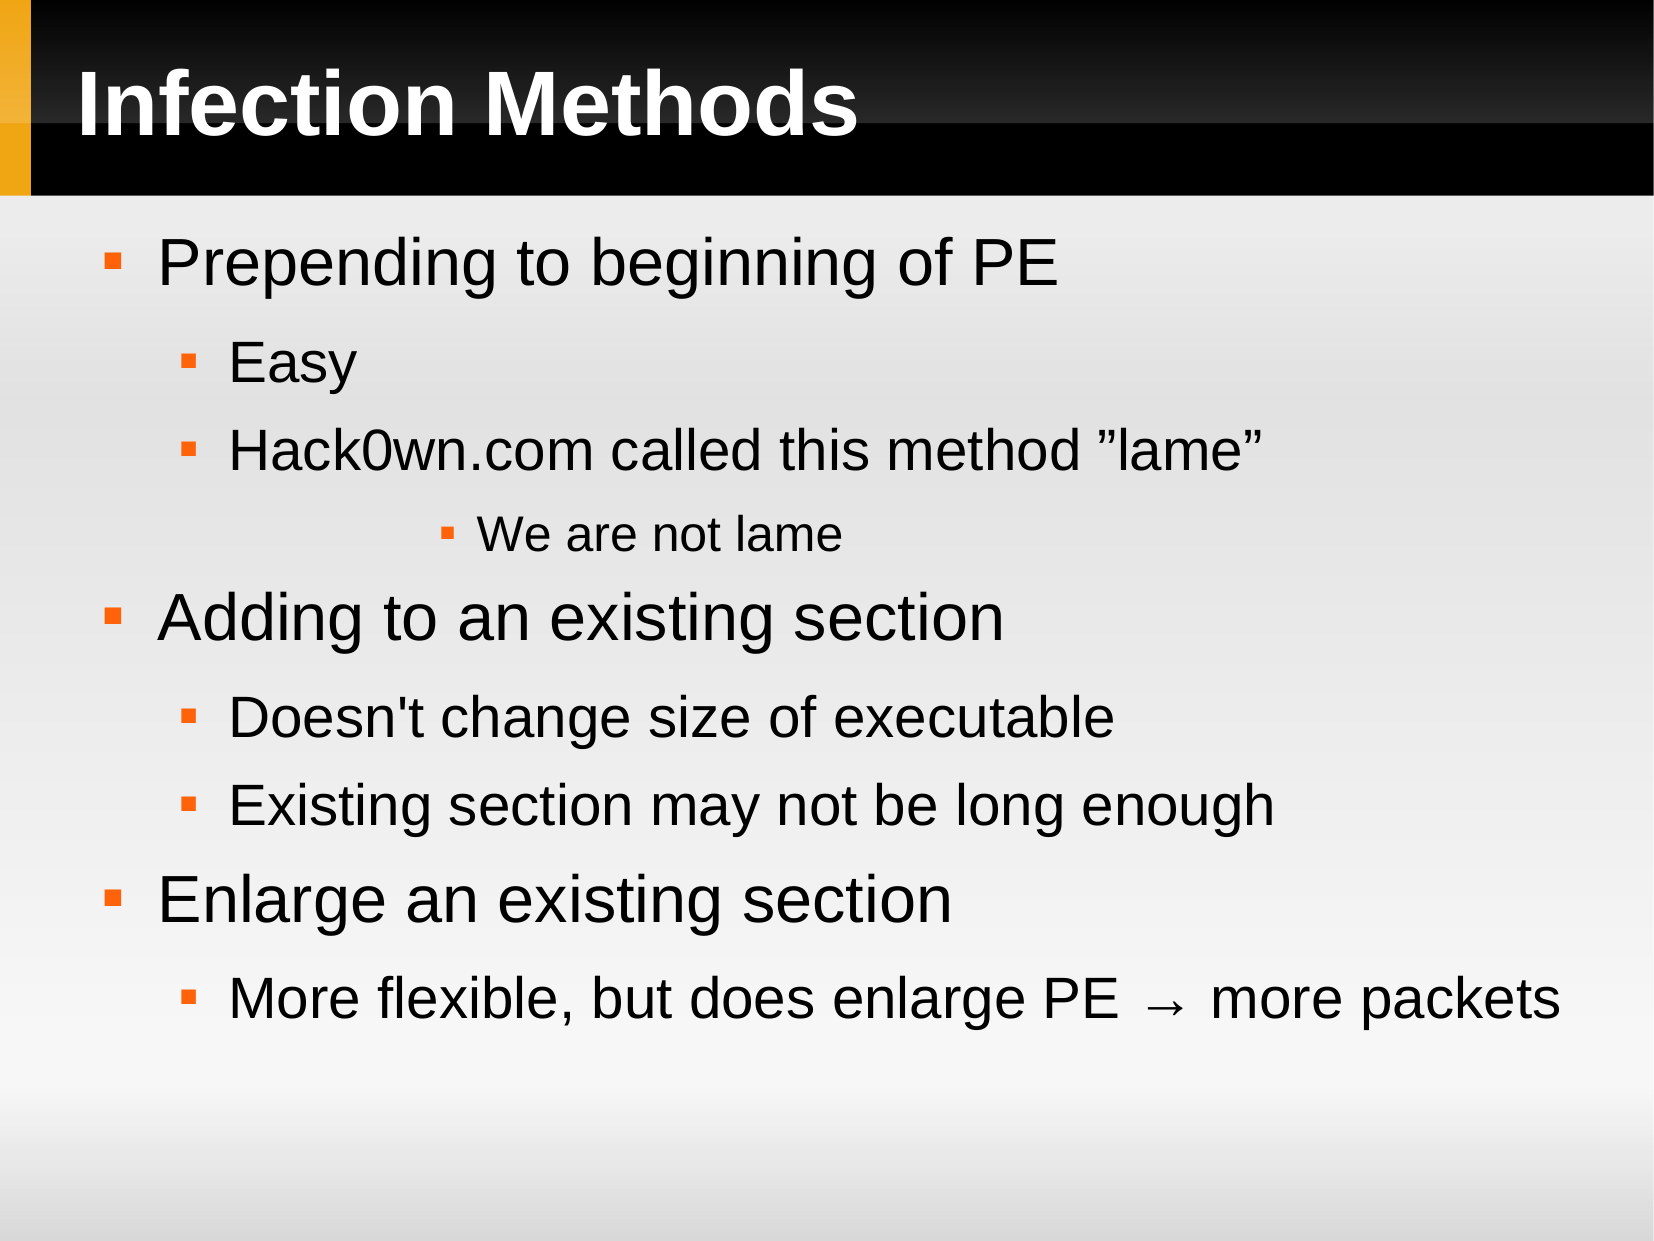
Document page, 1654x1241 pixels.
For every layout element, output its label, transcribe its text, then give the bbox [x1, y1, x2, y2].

title Infection Methods [76, 7, 1565, 200]
list Prepending to beginning of PE Easy Hack0wn.com called this method ”lame” We are not lame Adding to an existing section Doesn't change size of executable Existing section may not be long enough Enlarge an existing section More flexible, but does enlarge PE → more packets [86, 225, 1576, 1169]
picture [0, 0, 1654, 1241]
